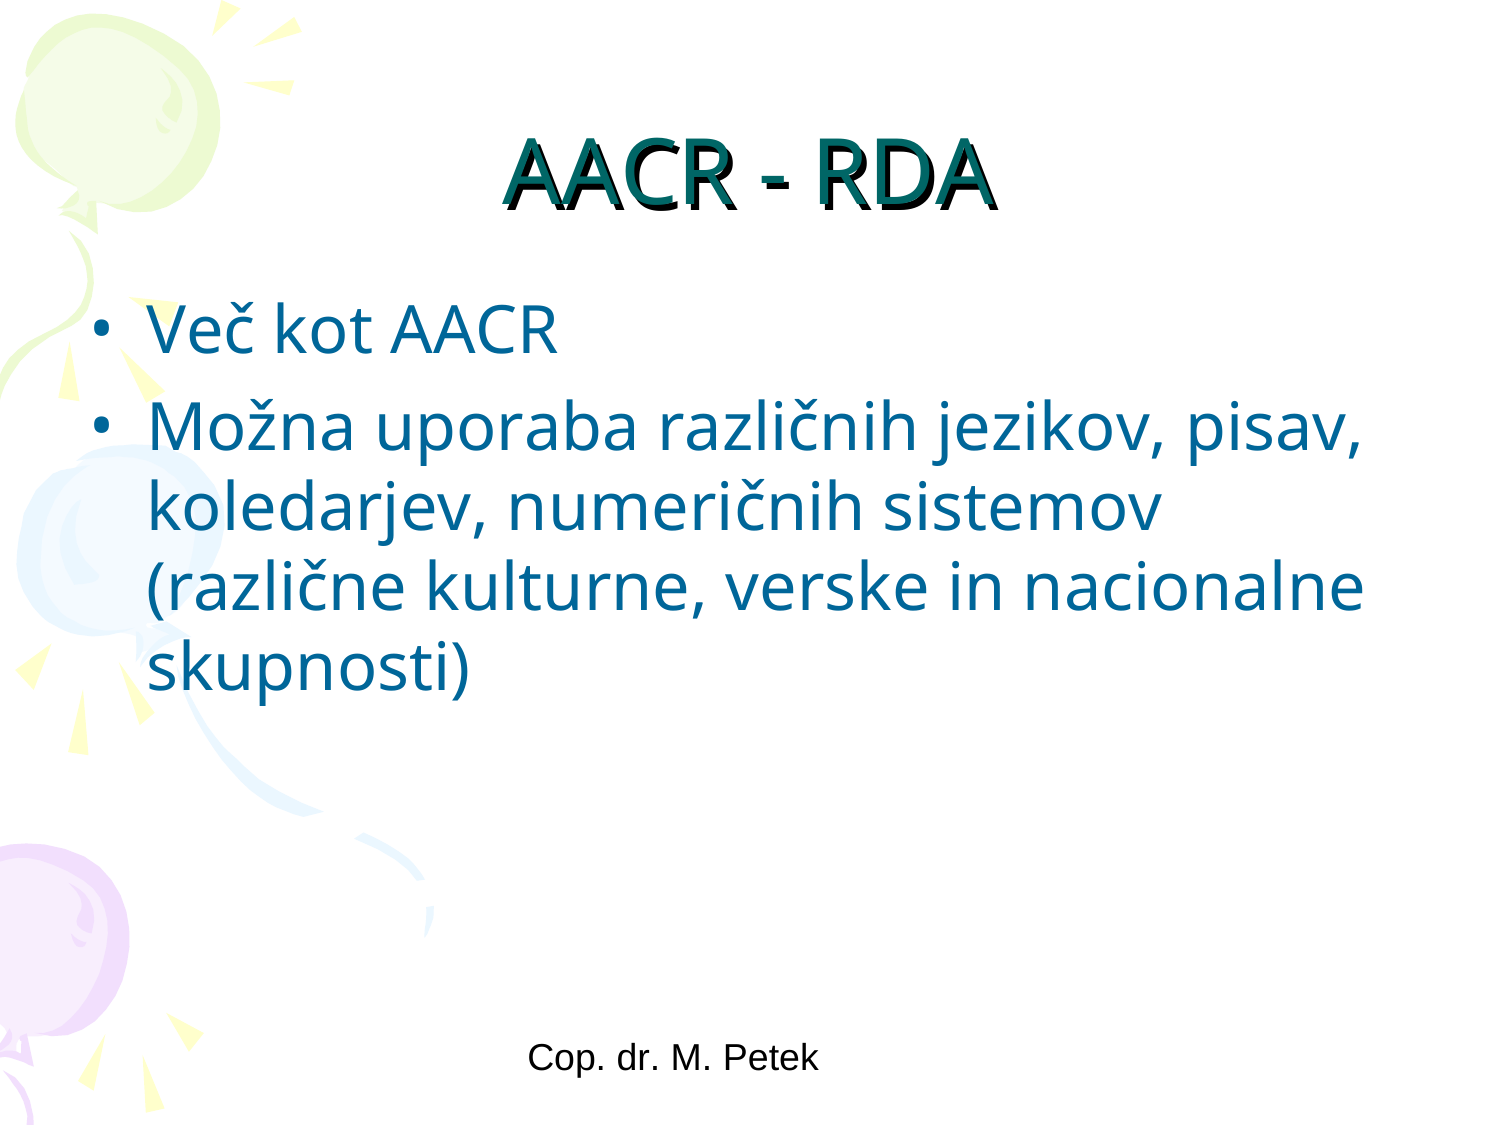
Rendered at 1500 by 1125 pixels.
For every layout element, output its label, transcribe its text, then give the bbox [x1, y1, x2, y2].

title AACR - RDA [72, 16, 1426, 233]
list Več kot AACR Možna uporaba različnih jezikov, pisav, koledarjev, numeričnih sistemov (različne kulturne, verske in nacionalne skupnosti) [75, 278, 1426, 994]
